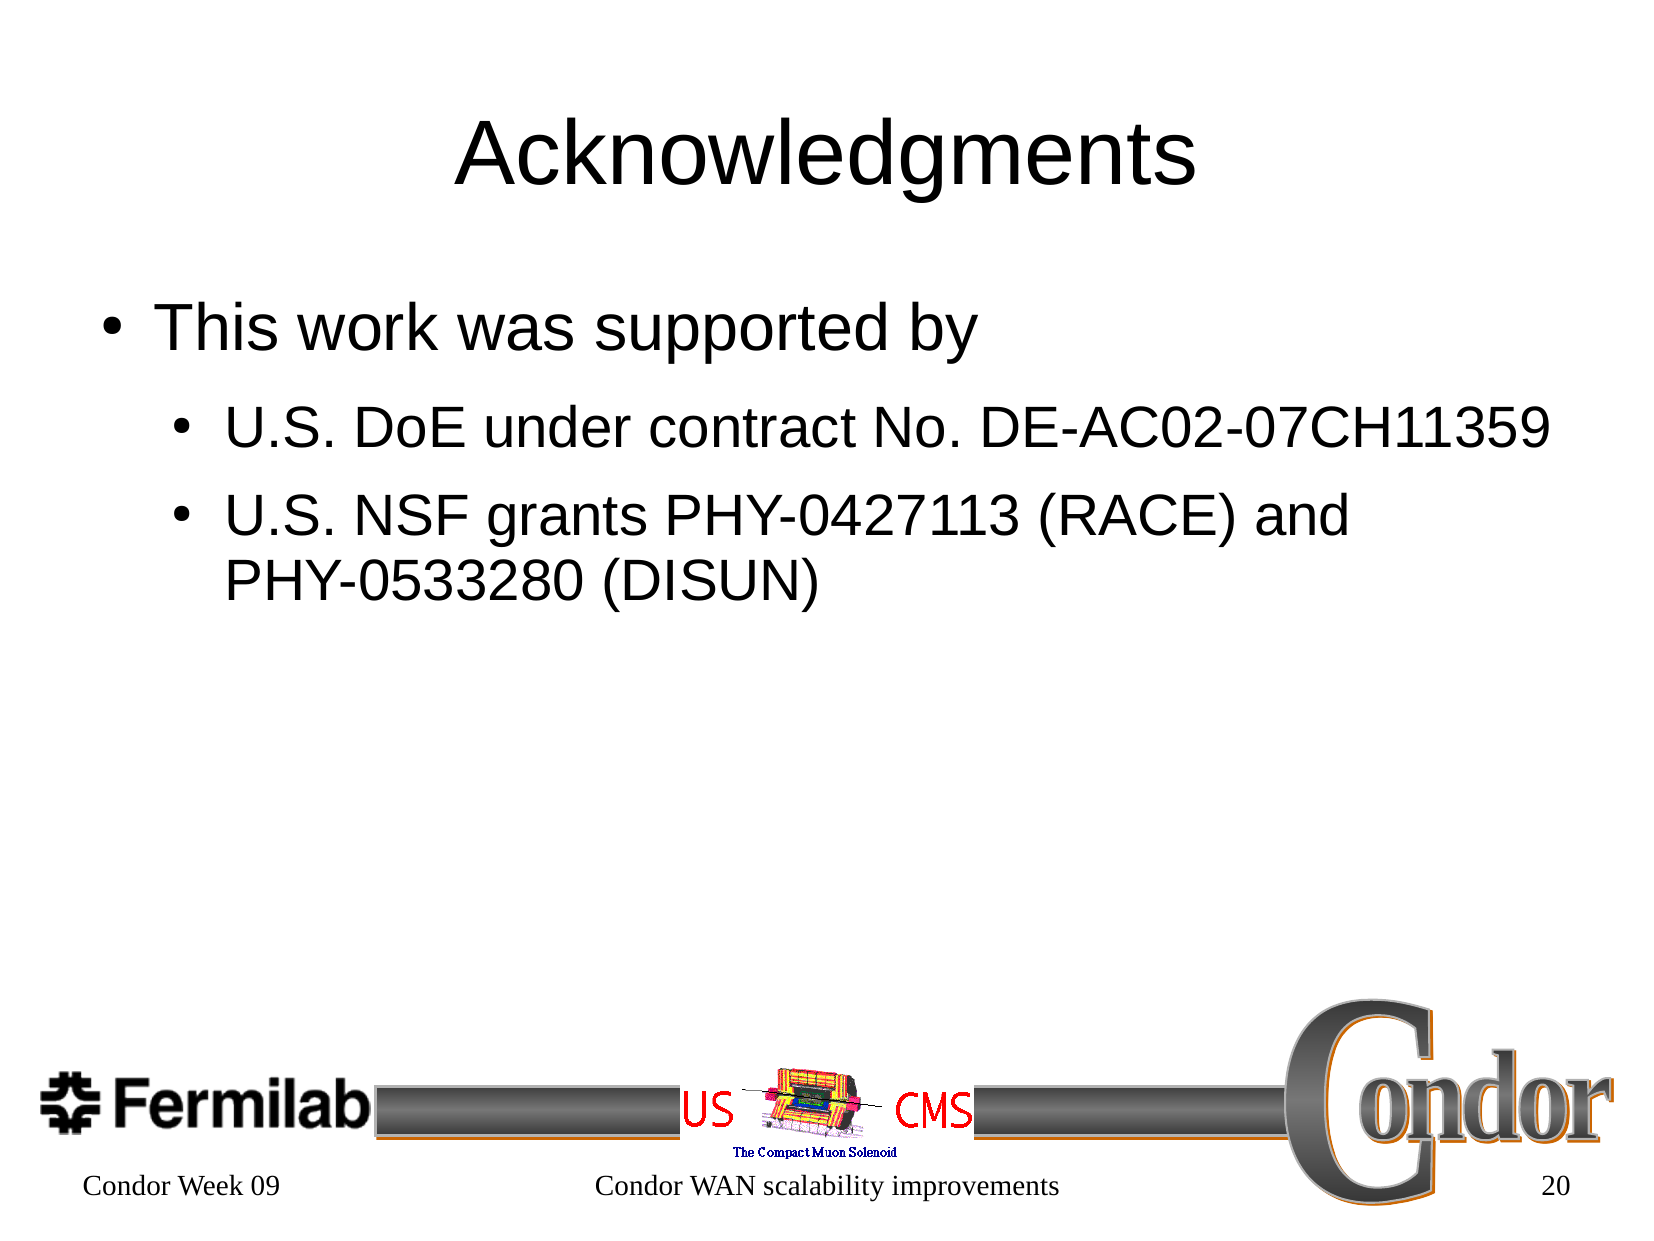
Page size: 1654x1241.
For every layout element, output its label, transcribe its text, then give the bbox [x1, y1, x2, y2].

list This work was supported by U.S. DoE under contract No. DE-AC02-07CH11359 U.S. NSF grants PHY-0427113 (RACE) and PHY-0533280 (DISUN) [82, 290, 1571, 1109]
picture [40, 1071, 371, 1135]
title Acknowledgments [82, 49, 1571, 257]
picture [680, 1109, 974, 1159]
